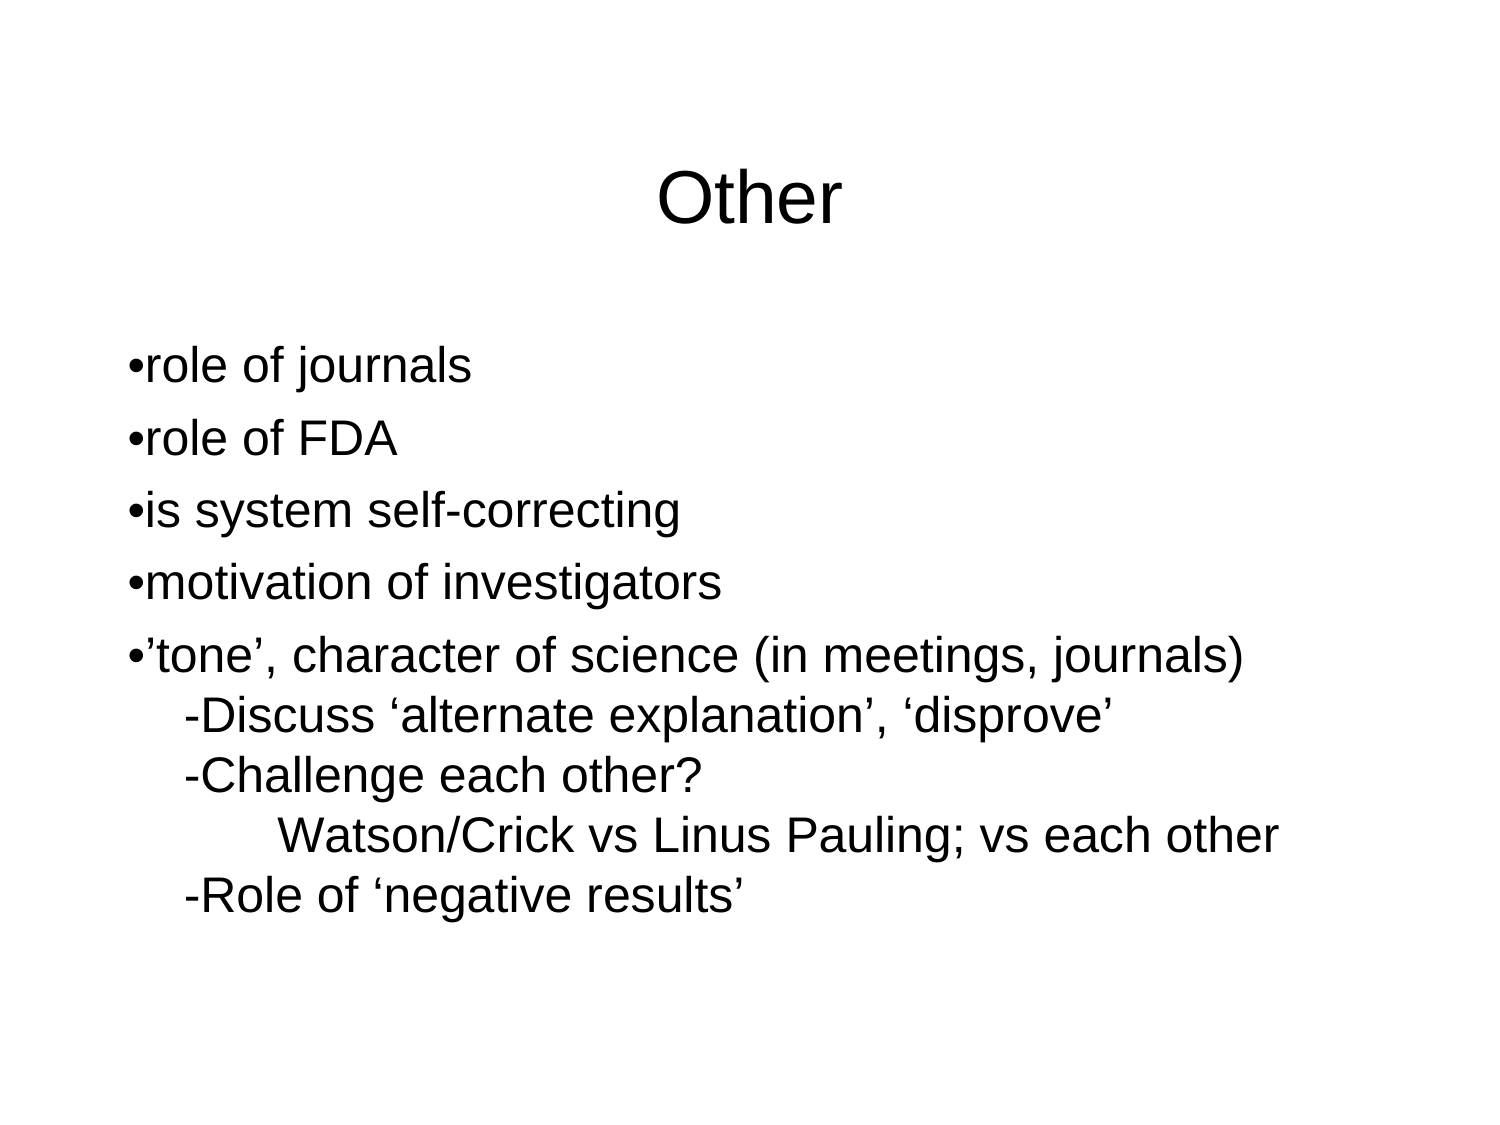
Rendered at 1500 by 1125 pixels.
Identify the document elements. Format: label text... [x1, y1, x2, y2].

title Other [112, 99, 1388, 288]
list •role of journals •role of FDA •is system self-correcting •motivation of investigators •’tone’, character of science (in meetings, journals) -Discuss ‘alternate explanation’, ‘disprove’ -Challenge each other? Watson/Crick vs Linus Pauling; vs each other -Role of ‘negative results’ [112, 324, 1452, 1000]
